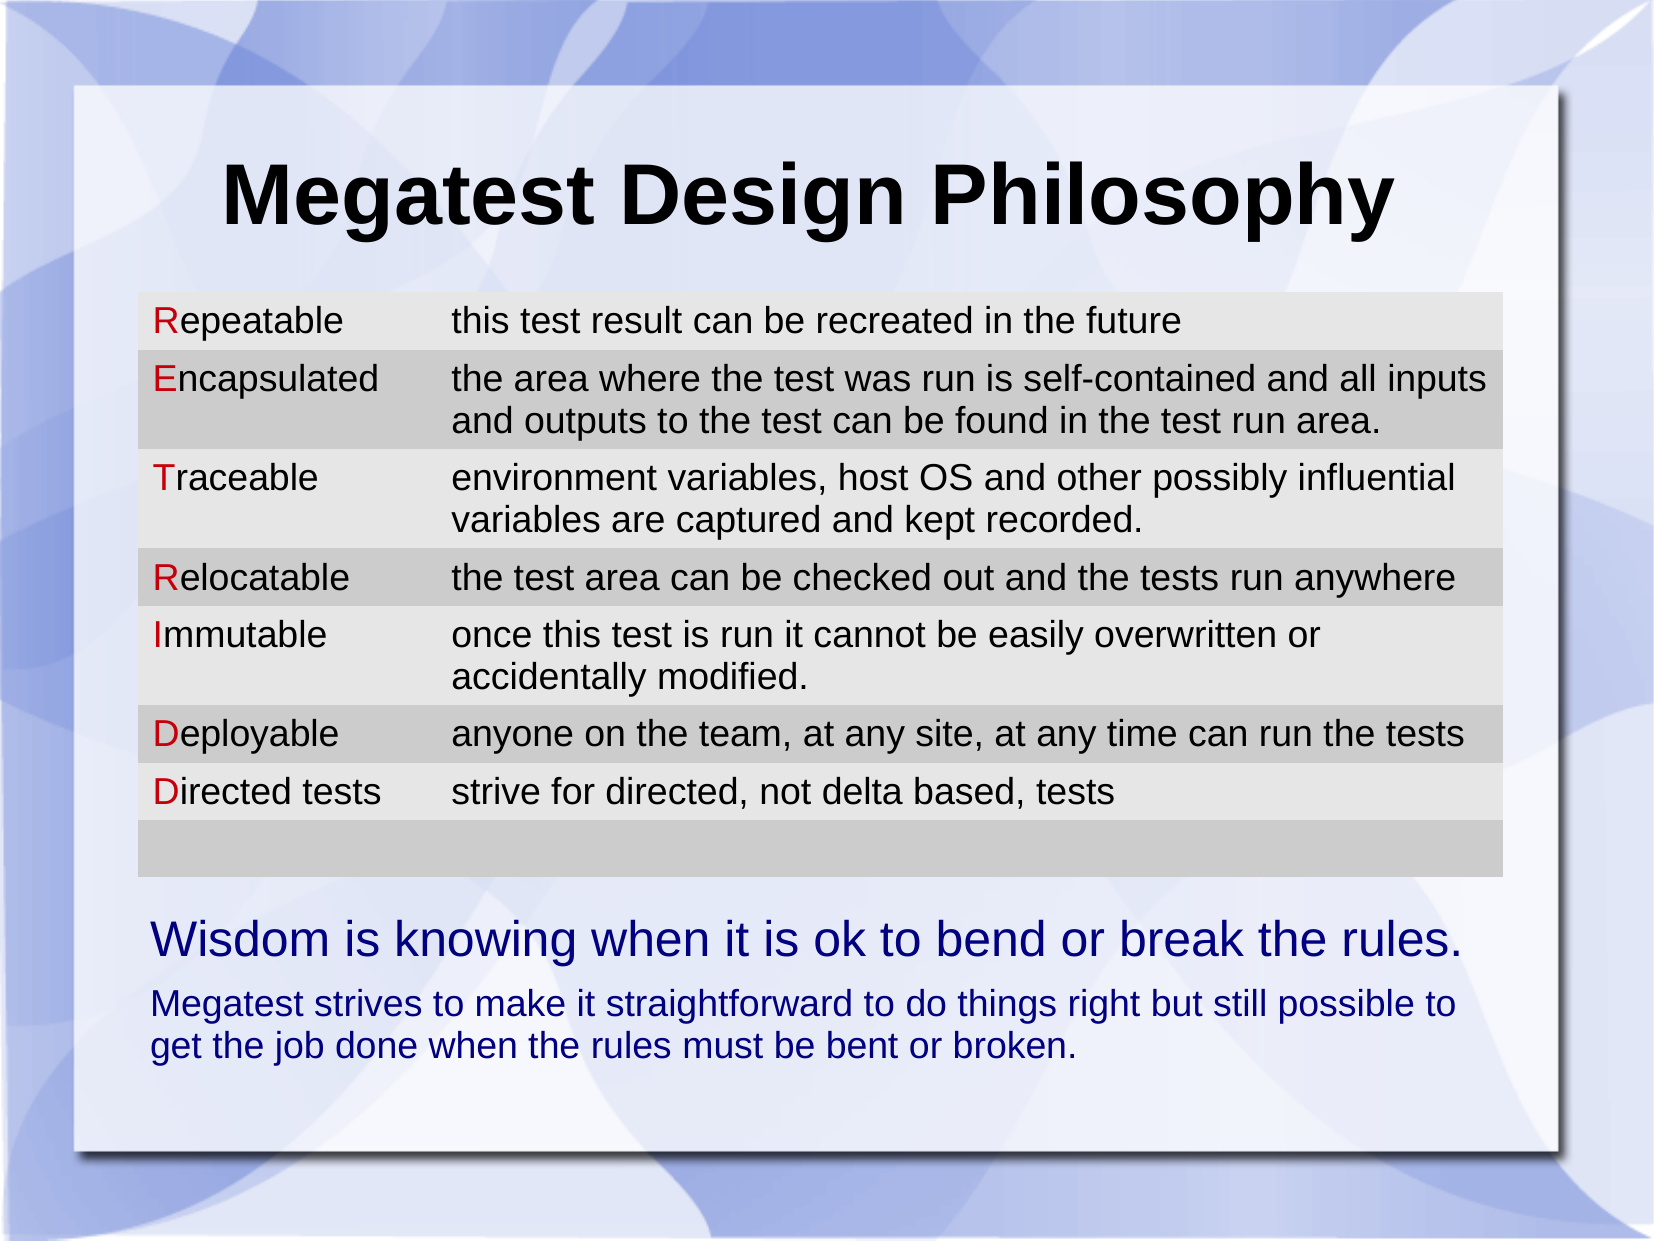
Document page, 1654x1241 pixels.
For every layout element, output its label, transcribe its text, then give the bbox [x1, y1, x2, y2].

list Wisdom is knowing when it is ok to bend or break the rules. Megatest strives to make it straightforward to do things right but still possible to get the job done when the rules must be bent or broken. [150, 911, 1509, 1067]
table_cell Relocatable [138, 548, 437, 606]
picture [0, 0, 1654, 1241]
table_cell Encapsulated [138, 350, 437, 449]
table_cell [138, 820, 437, 877]
table_cell the test area can be checked out and the tests run anywhere [437, 548, 1503, 606]
table_cell [437, 820, 1503, 877]
table_header Repeatable [138, 292, 437, 350]
title Megatest Design Philosophy [82, 90, 1536, 298]
table_cell anyone on the team, at any site, at any time can run the tests [437, 705, 1503, 763]
table_cell strive for directed, not delta based, tests [437, 763, 1503, 820]
table_cell Directed tests [138, 763, 437, 820]
table_cell once this test is run it cannot be easily overwritten or accidentally modified. [437, 606, 1503, 705]
table_cell environment variables, host OS and other possibly influential variables are captured and kept recorded. [437, 449, 1503, 548]
table_cell Immutable [138, 606, 437, 705]
table_cell Traceable [138, 449, 437, 548]
table_cell Deployable [138, 705, 437, 763]
table_cell the area where the test was run is self-contained and all inputs and outputs to the test can be found in the test run area. [437, 350, 1503, 449]
table_header this test result can be recreated in the future [437, 292, 1503, 350]
